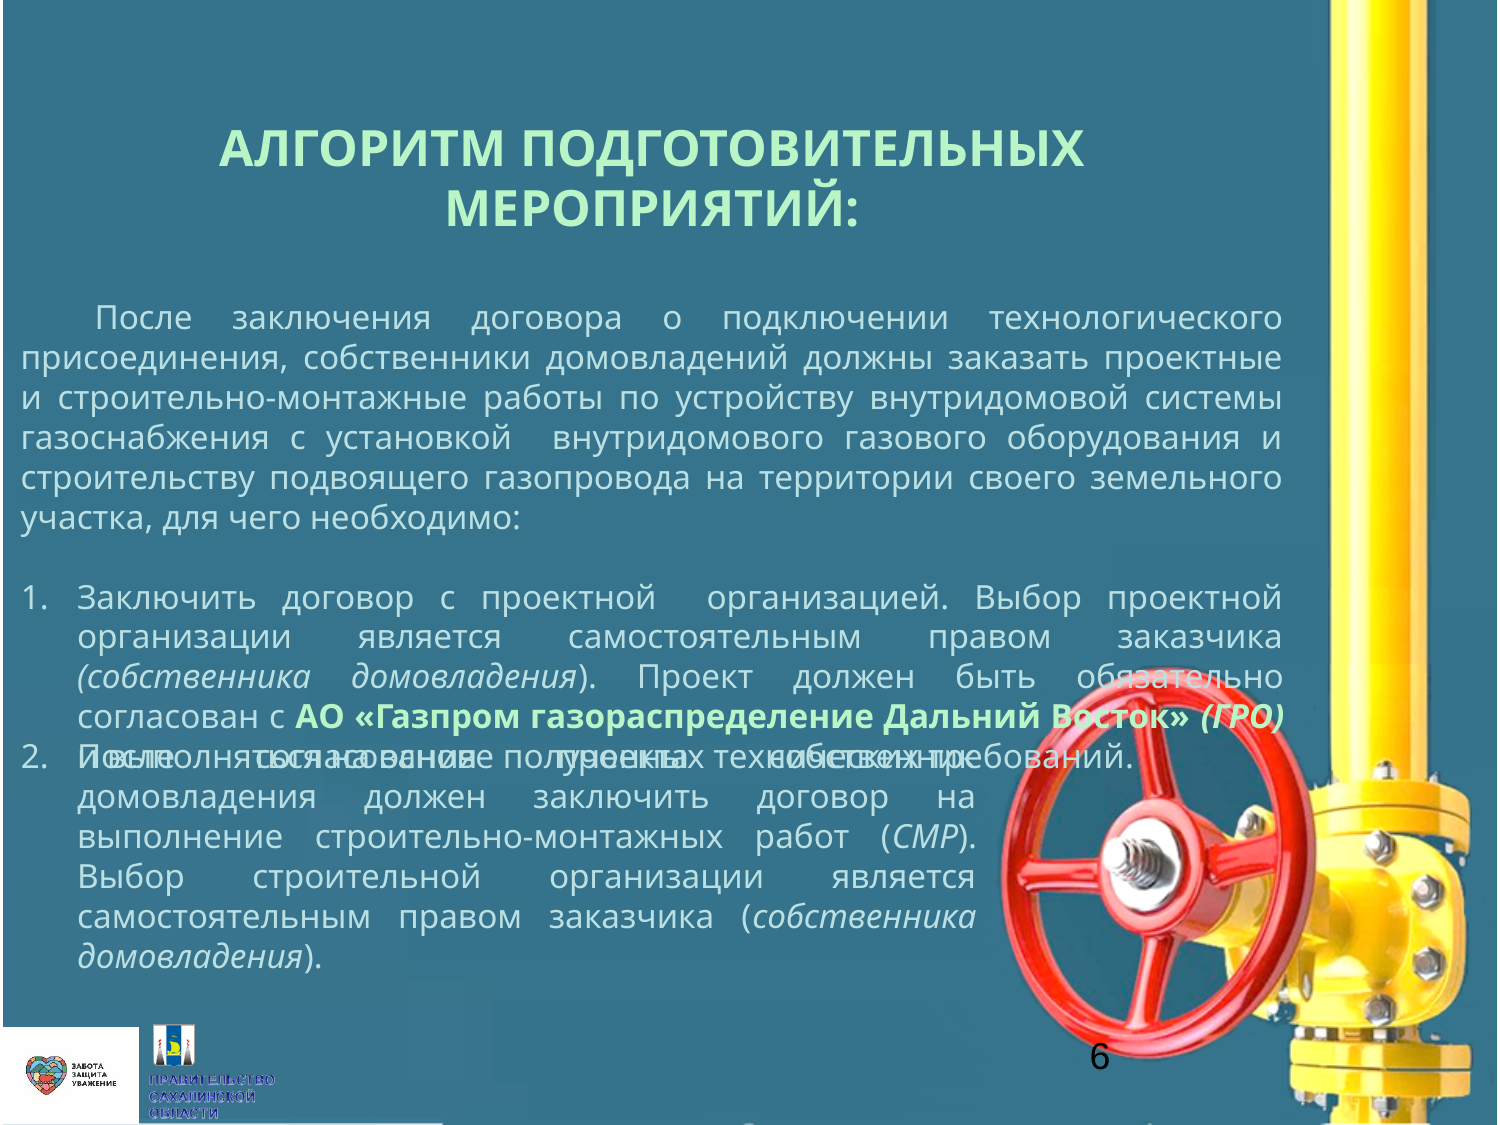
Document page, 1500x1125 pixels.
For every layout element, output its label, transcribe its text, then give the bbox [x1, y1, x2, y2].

text_box АЛГОРИТМ ПОДГОТОВИТЕЛЬНЫХ МЕРОПРИЯТИЙ: После заключения договора о подключении технологического присоединения, собственники домовладений должны заказать проектные и строительно-монтажные работы по устройству внутридомовой системы газоснабжения с установкой внутридомового газового оборудования и строительству подвоящего газопровода на территории своего земельного участка, для чего необходимо: Заключить договор с проектной организацией. Выбор проектной организации является самостоятельным правом заказчика (собственника домовладения). Проект должен быть обязательно согласован с АО «Газпром газораспределение Дальний Восток» (ГРО) и выполняться на основе полученных технических требований. [5, 18, 1300, 743]
text_box После согласования проекта собственник домовладения должен заключить договор на выполнение строительно-монтажных работ (СМР). Выбор строительной организации является самостоятельным правом заказчика (собственника домовладения). [5, 727, 992, 943]
text_box <номер> [1074, 1024, 1425, 1103]
picture [3, 0, 1497, 1125]
